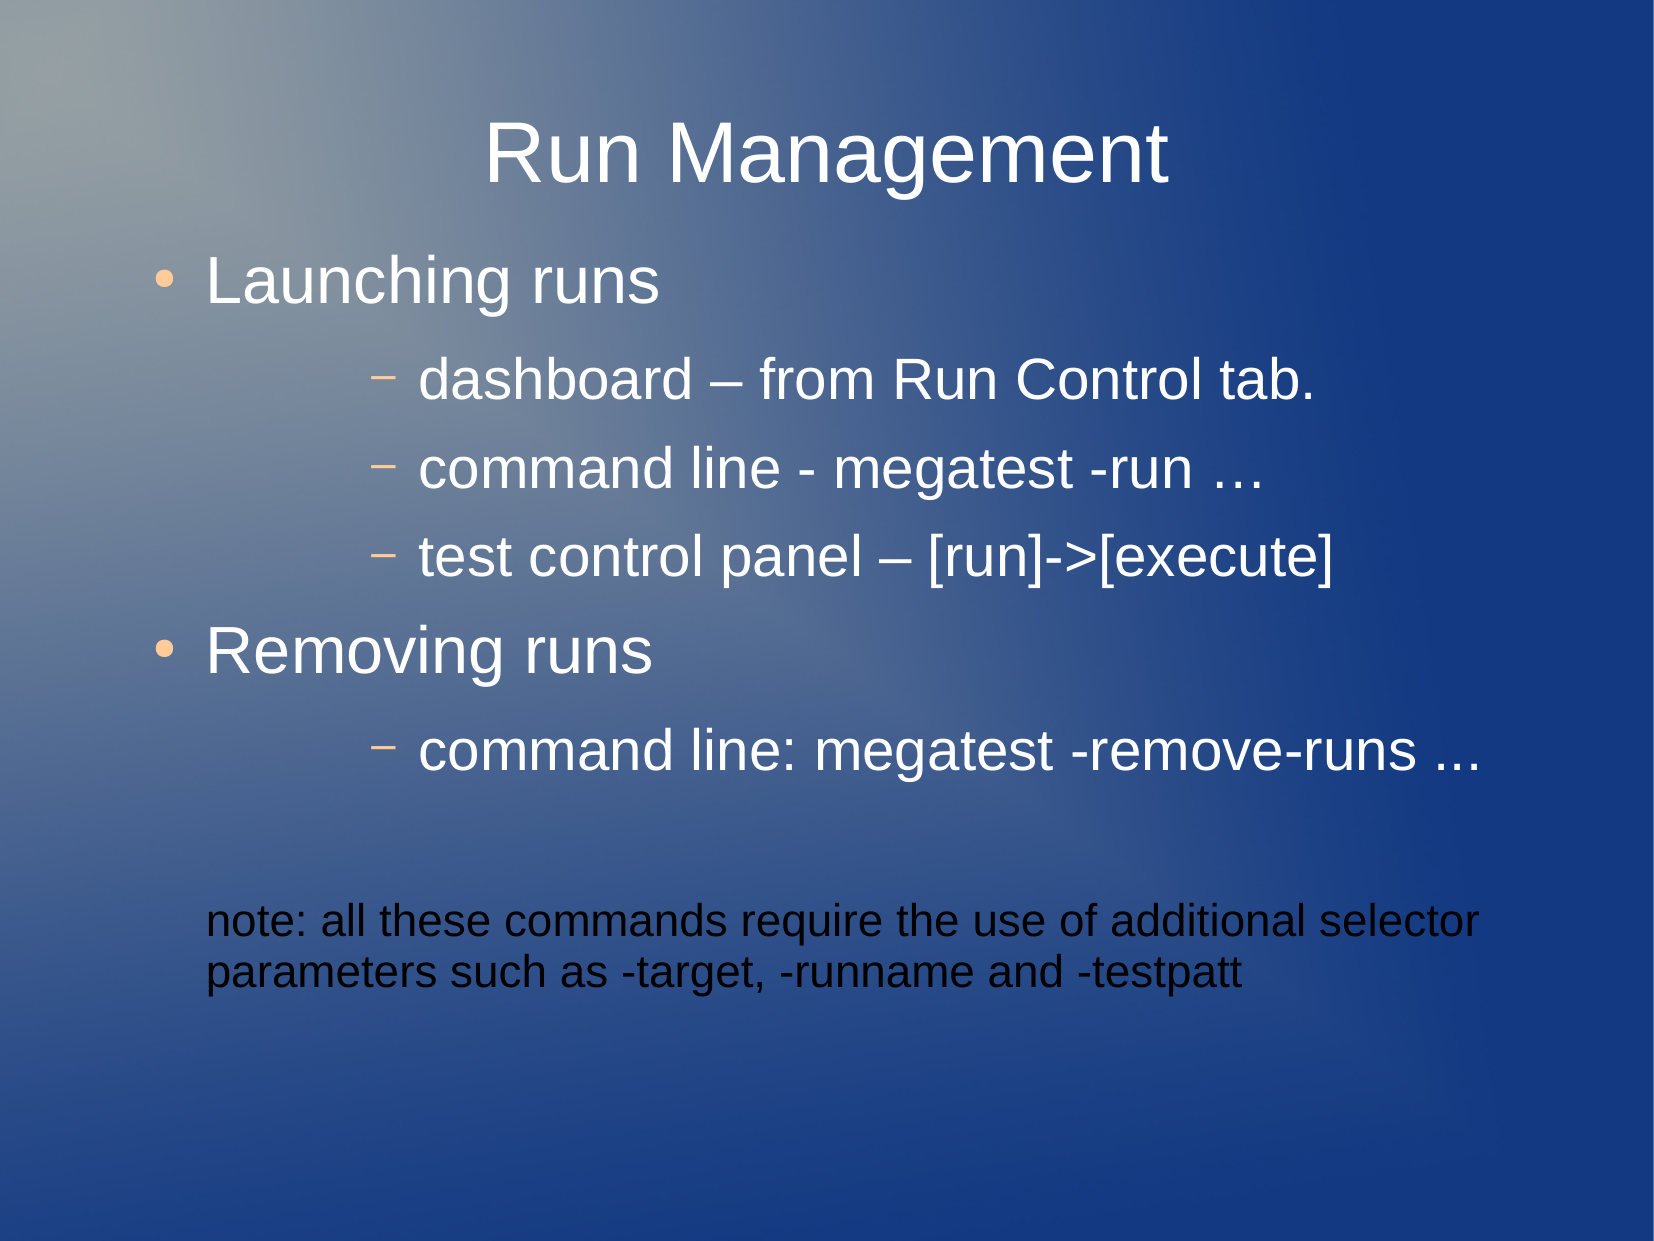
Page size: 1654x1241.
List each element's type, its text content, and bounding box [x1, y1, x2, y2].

picture [0, 0, 1654, 1241]
title Run Management [82, 49, 1571, 257]
list Launching runs dashboard – from Run Control tab. command line - megatest -run … test control panel – [run]->[execute] Removing runs command line: megatest -remove-runs ... note: all these commands require the use of additional selector parameters such as -target, -runname and -testpatt [135, 242, 1494, 1096]
